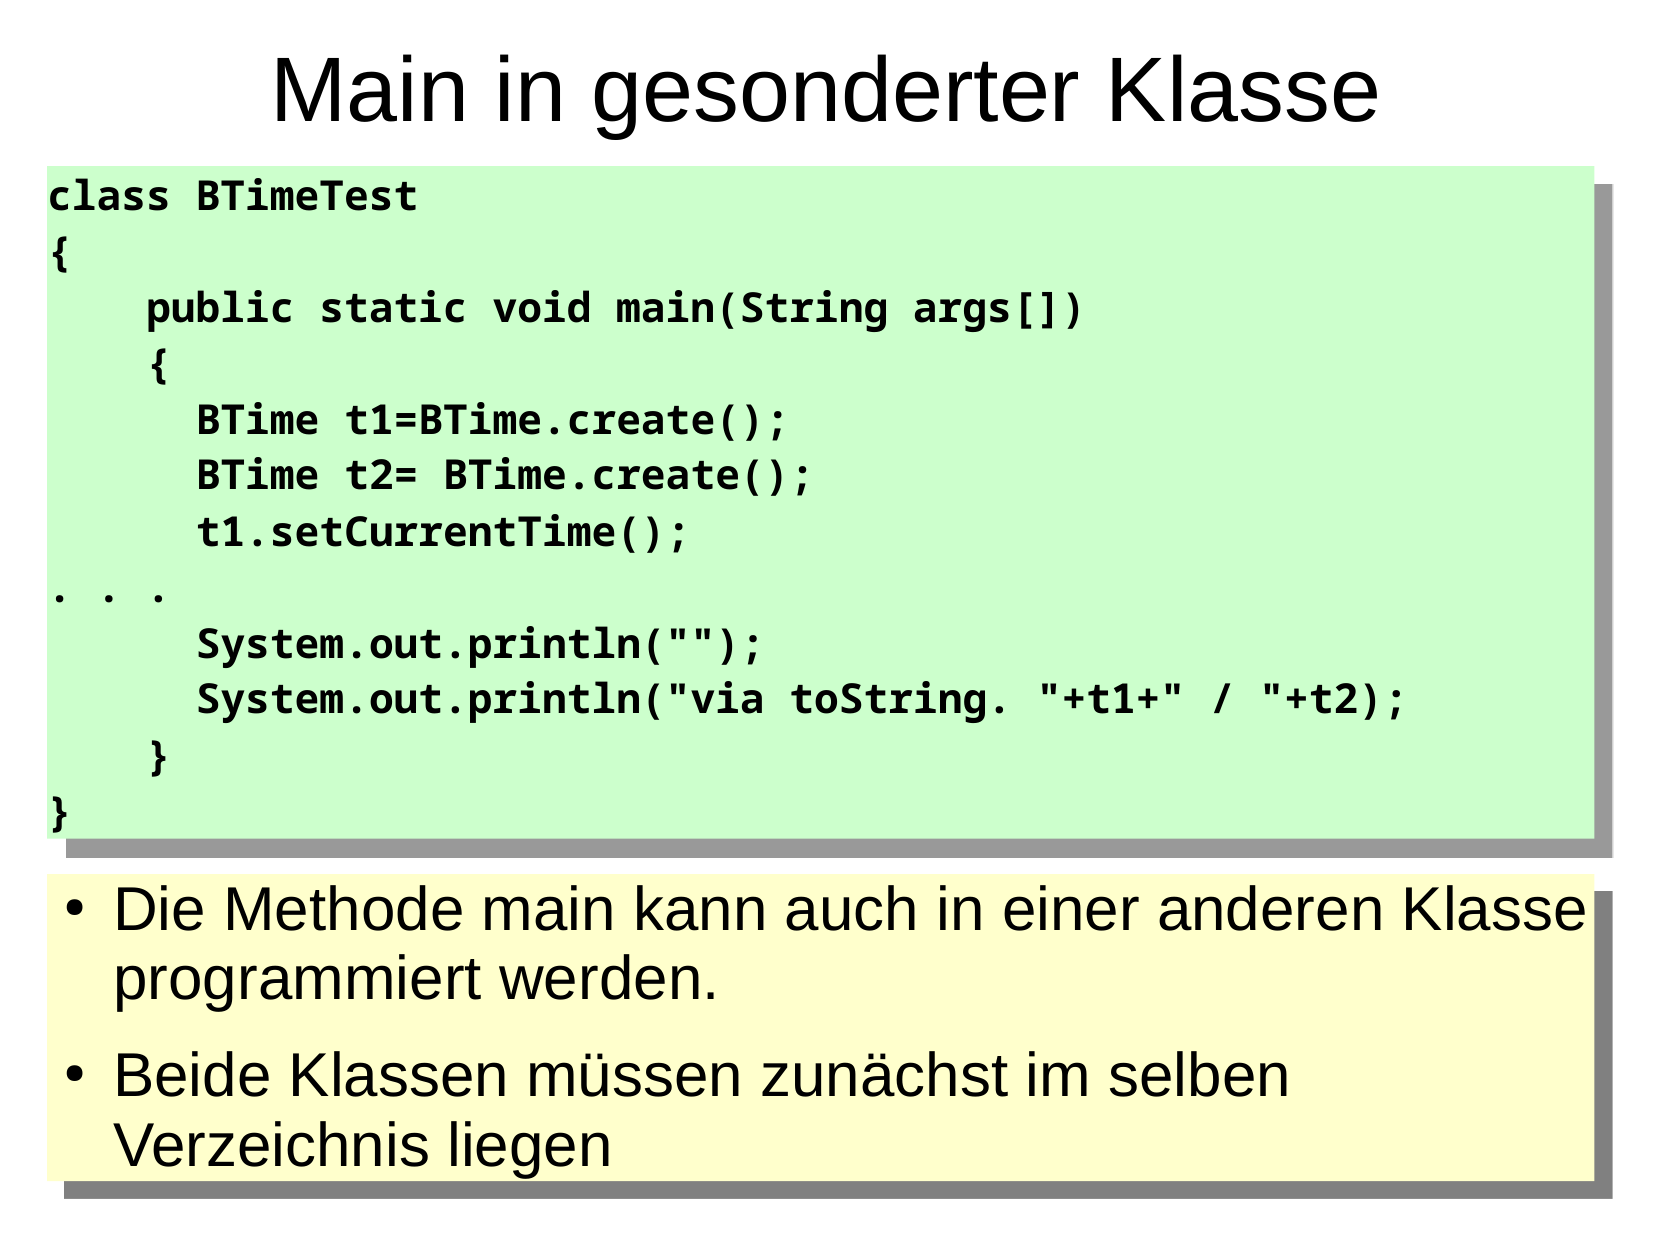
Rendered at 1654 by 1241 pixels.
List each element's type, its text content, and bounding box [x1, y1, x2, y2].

list Die Methode main kann auch in einer anderen Klasse programmiert werden. Beide Klassen müssen zunächst im selben Verzeichnis liegen [47, 874, 1595, 1182]
title Main in gesonderter Klasse [82, 19, 1571, 160]
list class BTimeTest { public static void main(String args[]) { BTime t1=BTime.create(); BTime t2= BTime.create(); t1.setCurrentTime(); . . . System.out.println(""); System.out.println("via toString. "+t1+" / "+t2); } } [47, 166, 1595, 839]
